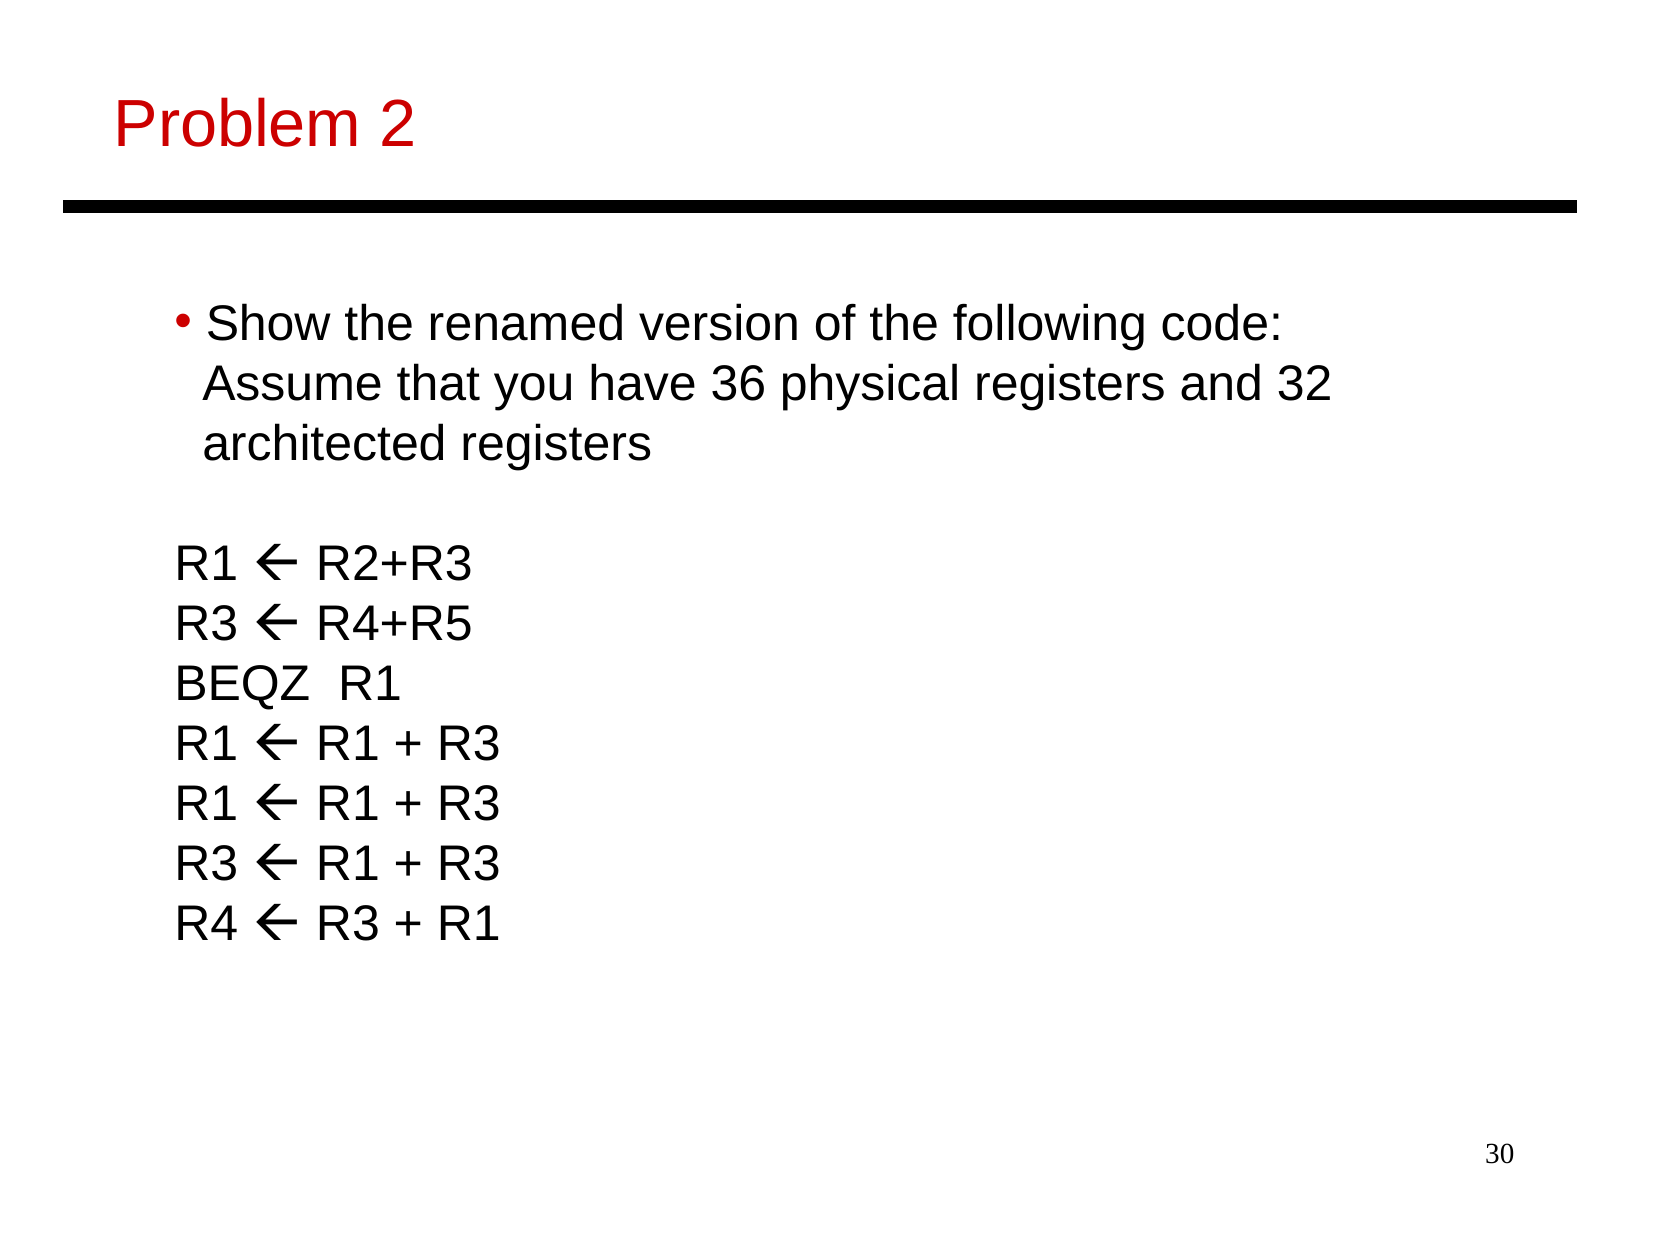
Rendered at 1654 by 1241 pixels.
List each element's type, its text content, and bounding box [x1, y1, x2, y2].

text_box <number> [1184, 1129, 1530, 1213]
text_box Problem 2 [98, 71, 432, 168]
text_box Show the renamed version of the following code: Assume that you have 36 physical registers and 32 architected registers R1  R2+R3 R3  R4+R5 BEQZ R1 R1  R1 + R3 R1  R1 + R3 R3  R1 + R3 R4  R3 + R1 [159, 282, 1349, 959]
